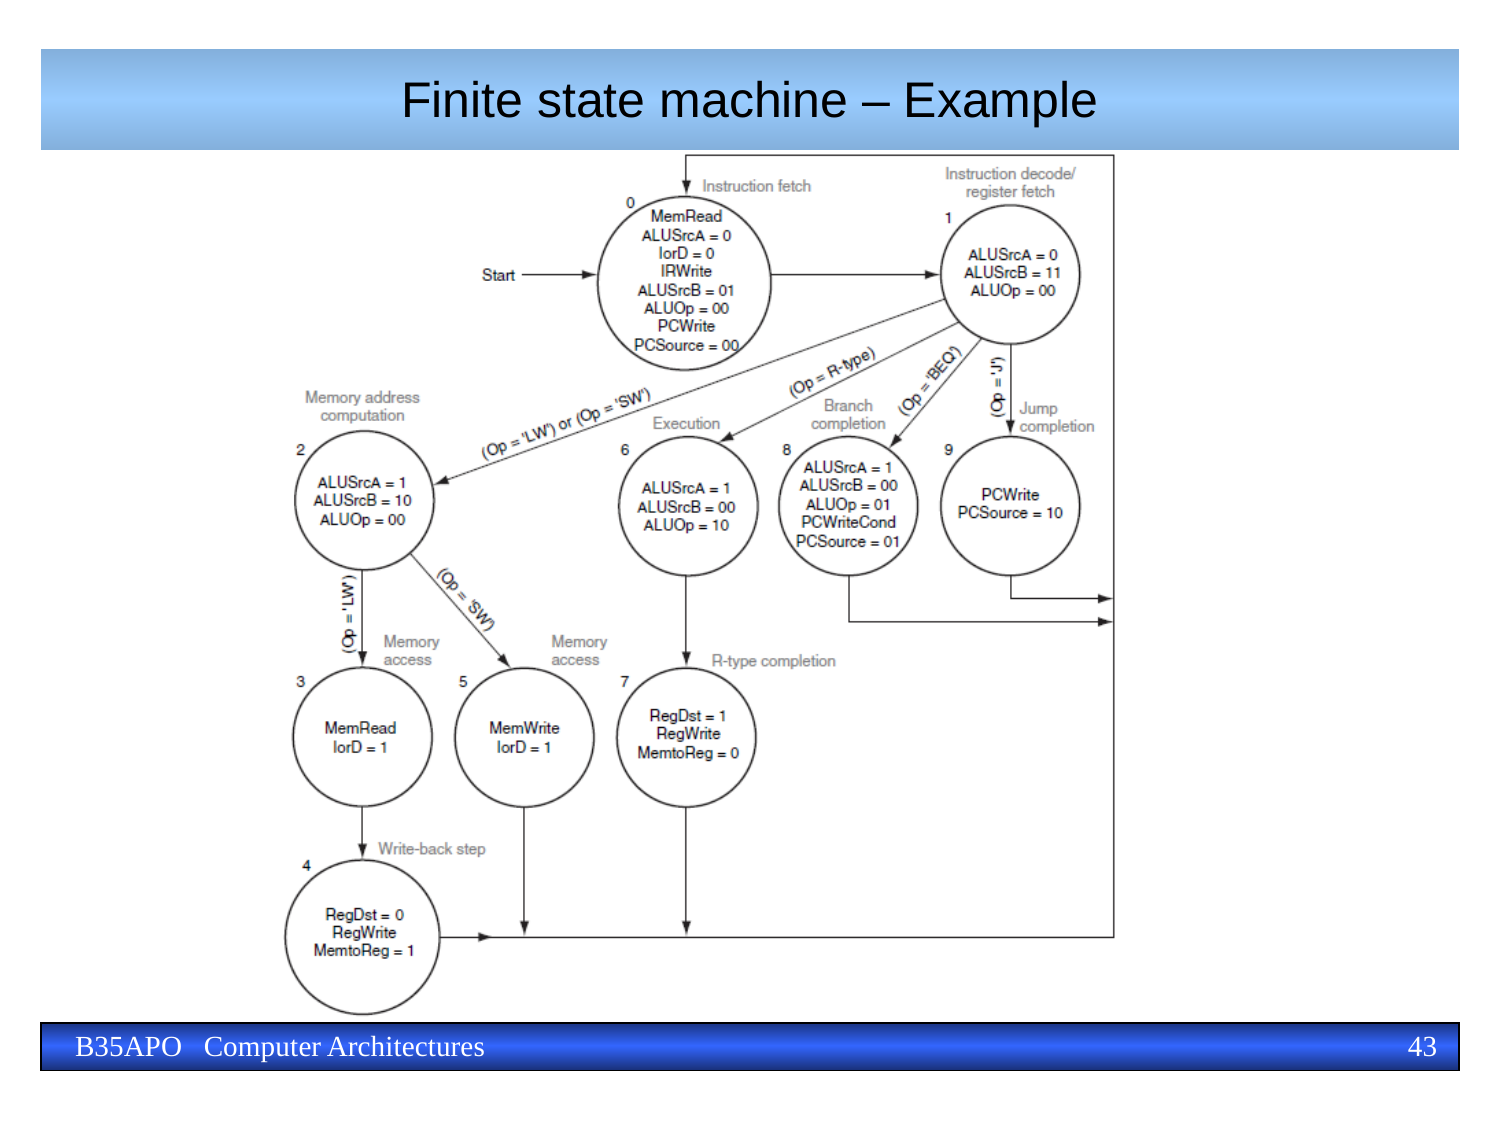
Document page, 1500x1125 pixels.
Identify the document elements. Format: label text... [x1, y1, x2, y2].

picture [234, 152, 1175, 1022]
title Finite state machine – Example [41, 49, 1459, 150]
